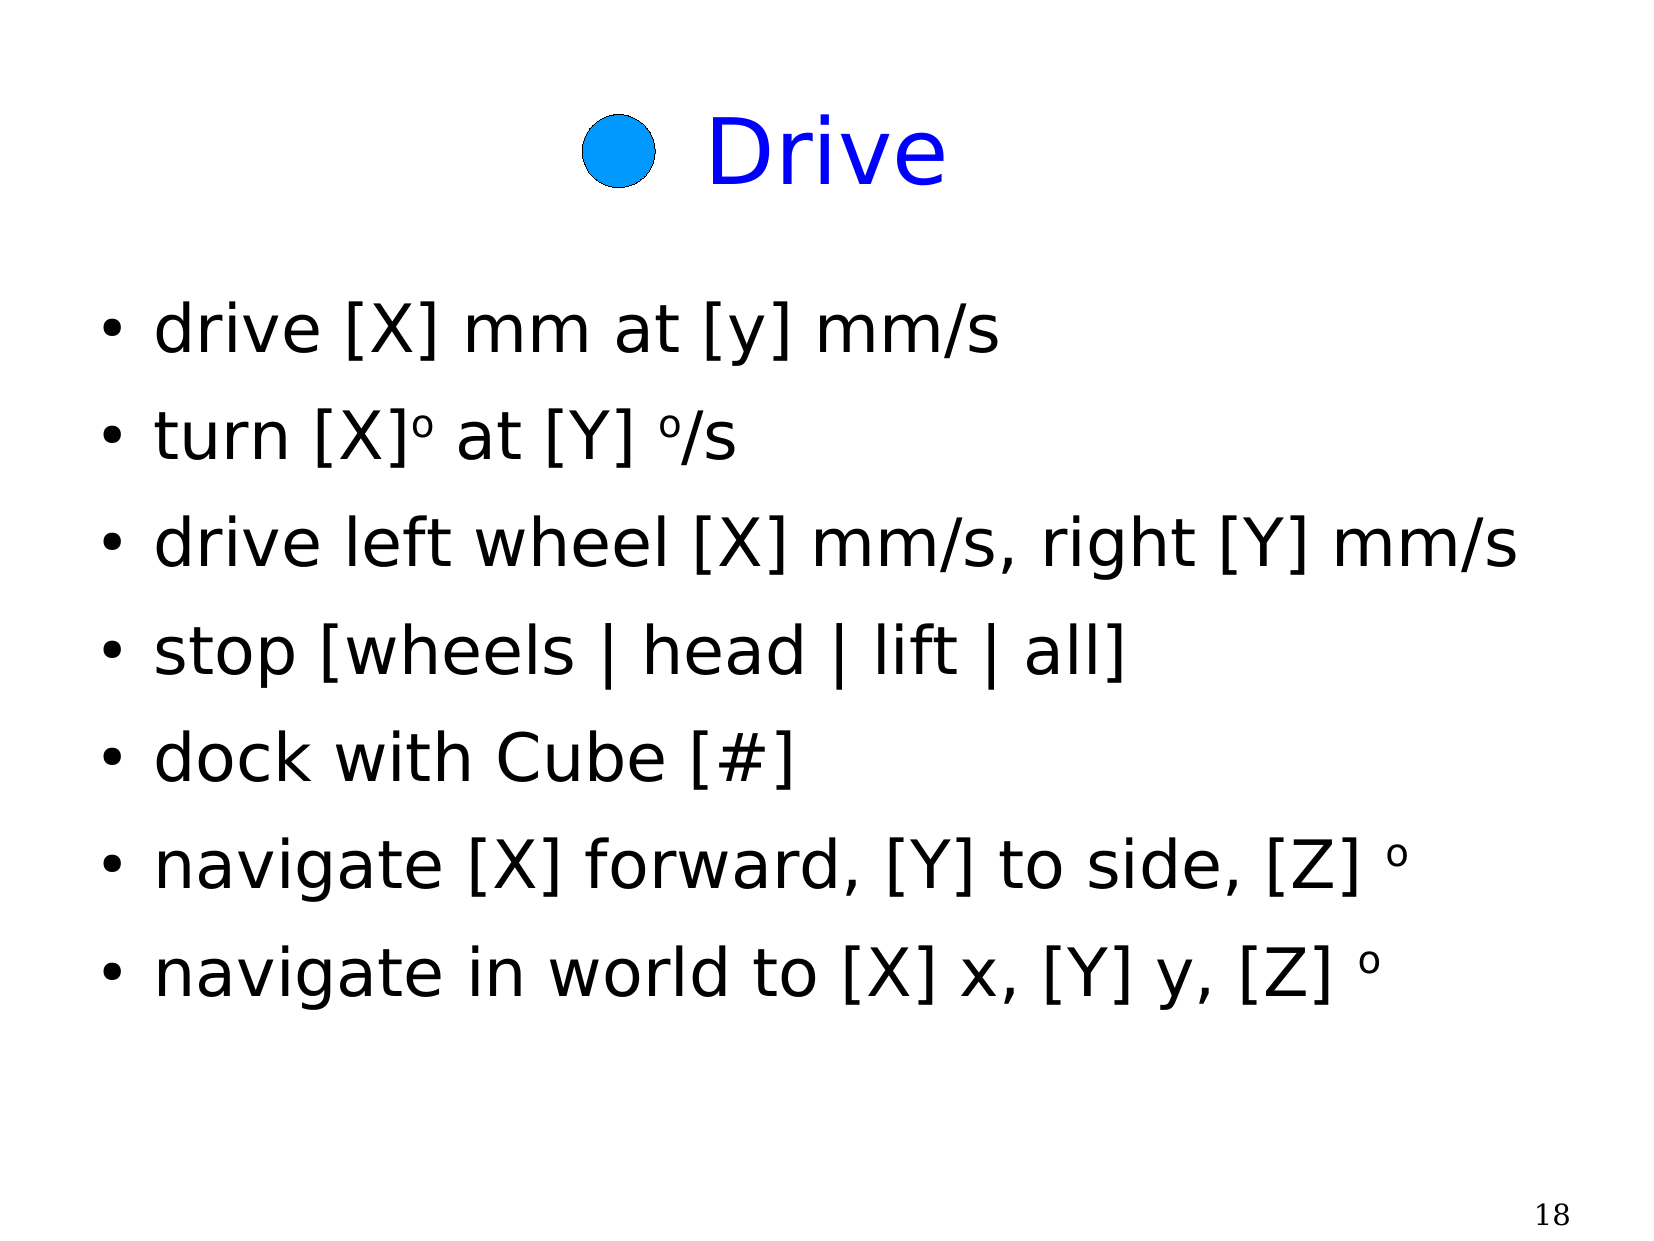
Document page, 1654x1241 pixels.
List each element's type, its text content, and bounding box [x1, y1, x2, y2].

list drive [X] mm at [y] mm/s turn [X]o at [Y] o/s drive left wheel [X] mm/s, right [Y] mm/s stop [wheels | head | lift | all] dock with Cube [#] navigate [X] forward, [Y] to side, [Z] o navigate in world to [X] x, [Y] y, [Z] o [82, 290, 1571, 1109]
text_box [582, 114, 656, 188]
title Drive [82, 49, 1571, 257]
